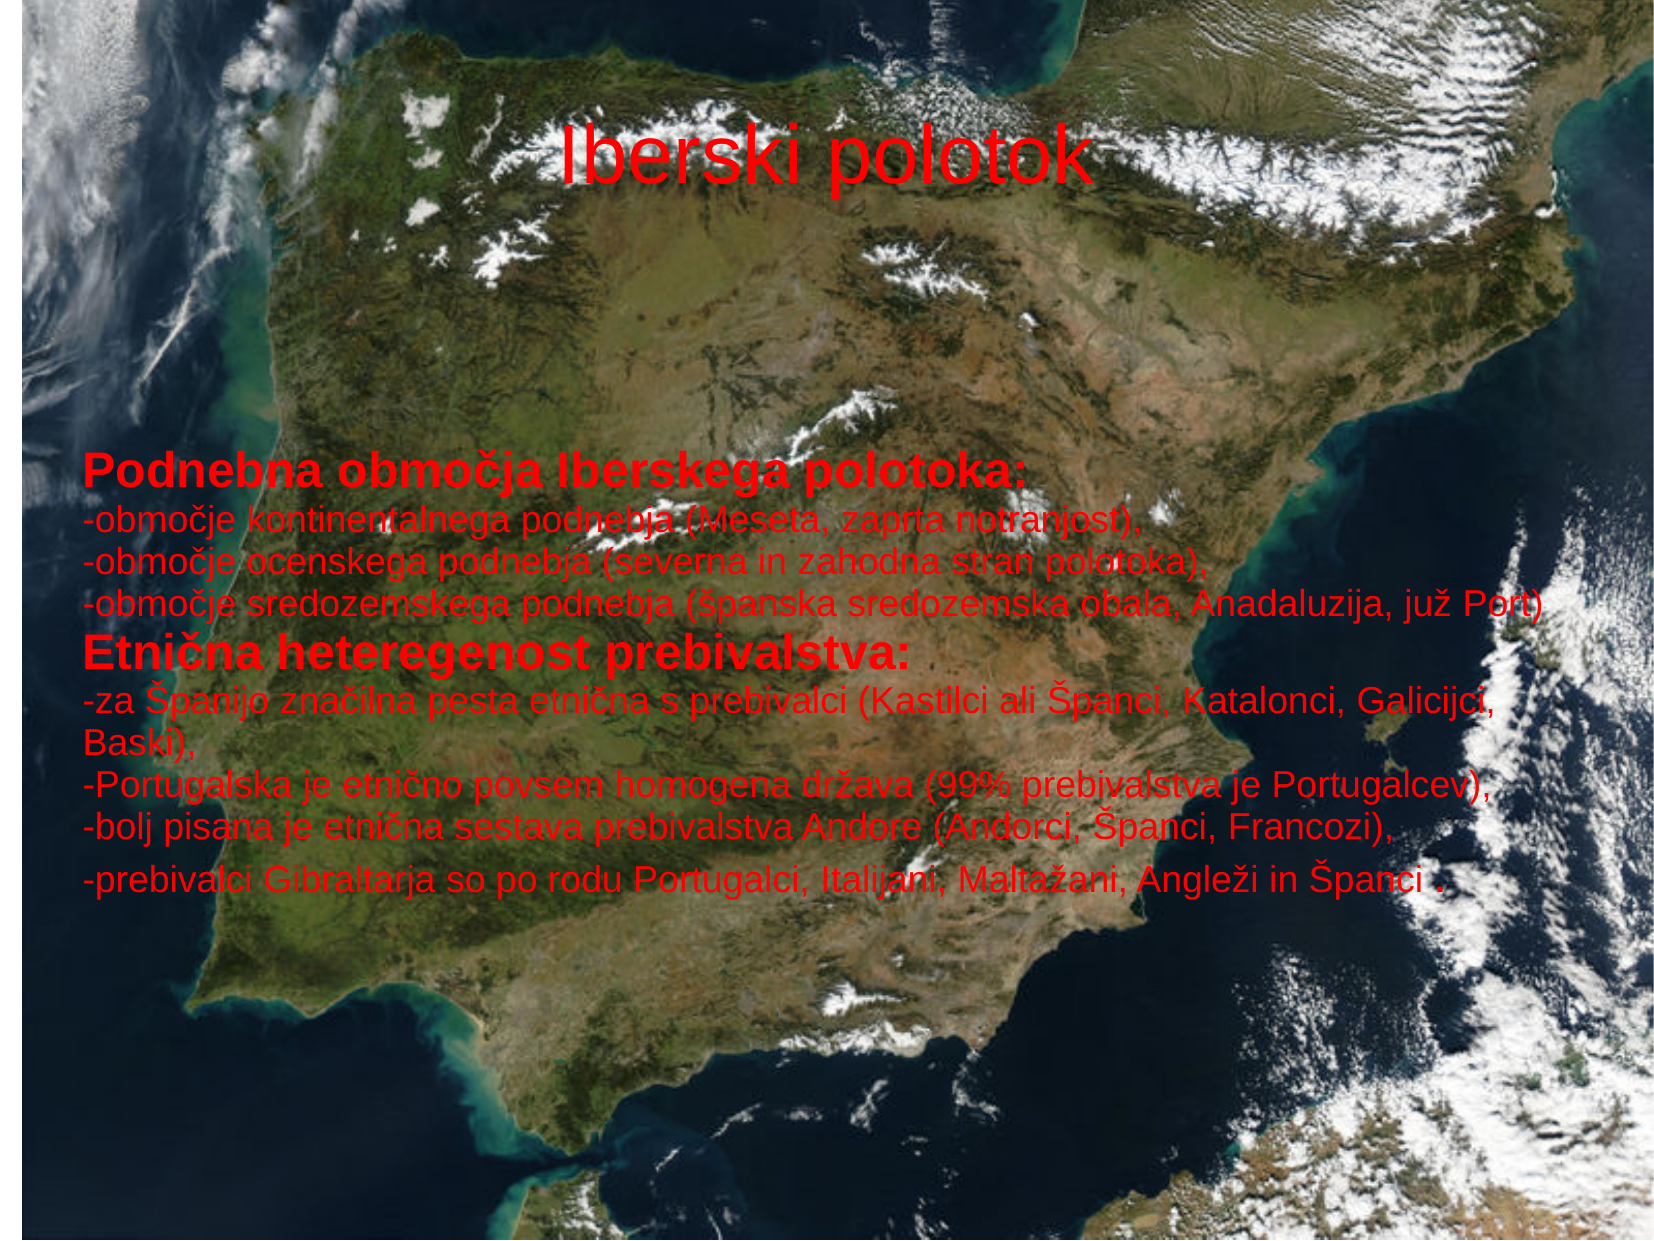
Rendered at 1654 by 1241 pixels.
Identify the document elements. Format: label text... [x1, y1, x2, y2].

subtitle Podnebna območja Iberskega polotoka: -območje kontinentalnega podnebja (Meseta, zaprta notranjost), -območje ocenskega podnebja (severna in zahodna stran polotoka), -območje sredozemskega podnebja (španska sredozemska obala, Anadaluzija, juž Port) Etnična heteregenost prebivalstva: -za Španijo značilna pesta etnična s prebivalci (Kastilci ali Španci, Katalonci, Galicijci, Baski), -Portugalska je etnično povsem homogena država (99% prebivalstva je Portugalcev), -bolj pisana je etnična sestava prebivalstva Andore (Andorci, Španci, Francozi), -prebivalci Gibraltarja so po rodu Portugalci, Italijani, Maltažani, Angleži in Španci . [82, 297, 1571, 1102]
picture [22, 0, 1654, 1241]
title Iberski polotok [82, 56, 1571, 249]
